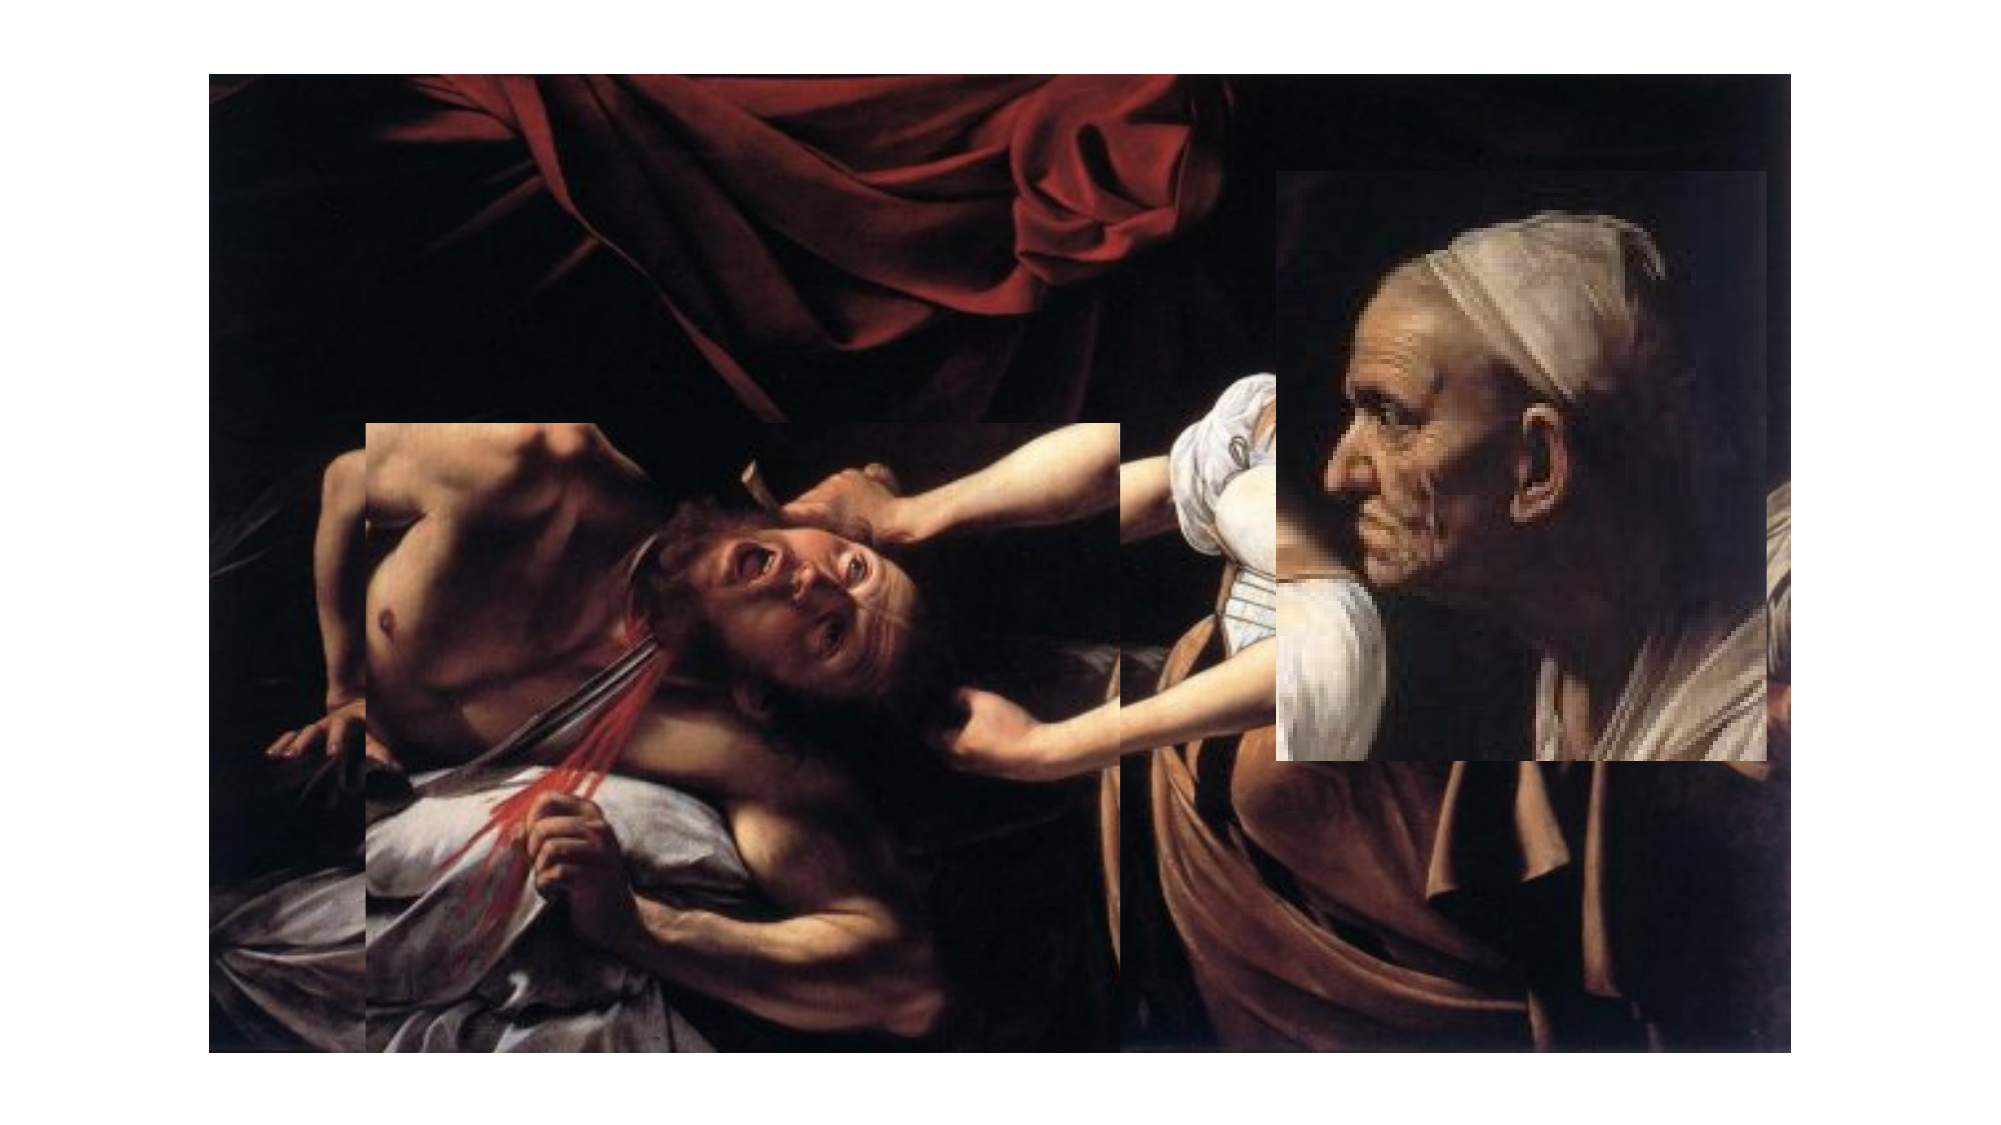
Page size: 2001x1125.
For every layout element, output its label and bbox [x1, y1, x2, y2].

picture [209, 74, 1791, 1053]
